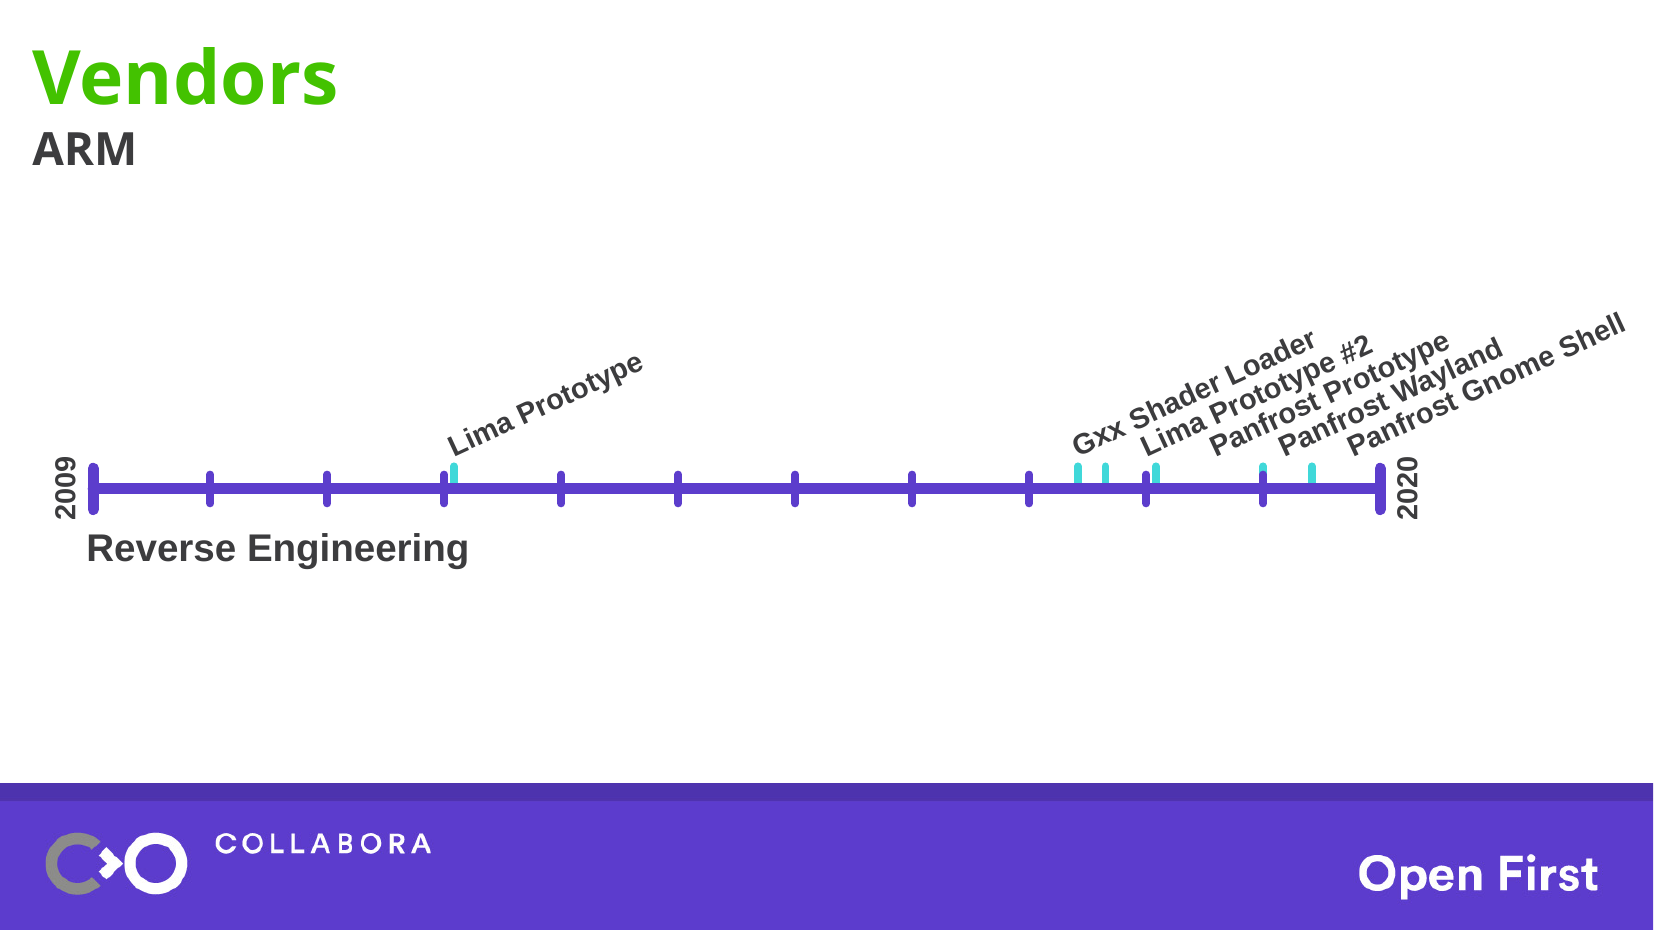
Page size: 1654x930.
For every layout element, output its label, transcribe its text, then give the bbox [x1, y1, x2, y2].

title Vendors ARM [32, 29, 1605, 193]
picture [0, 0, 1654, 930]
